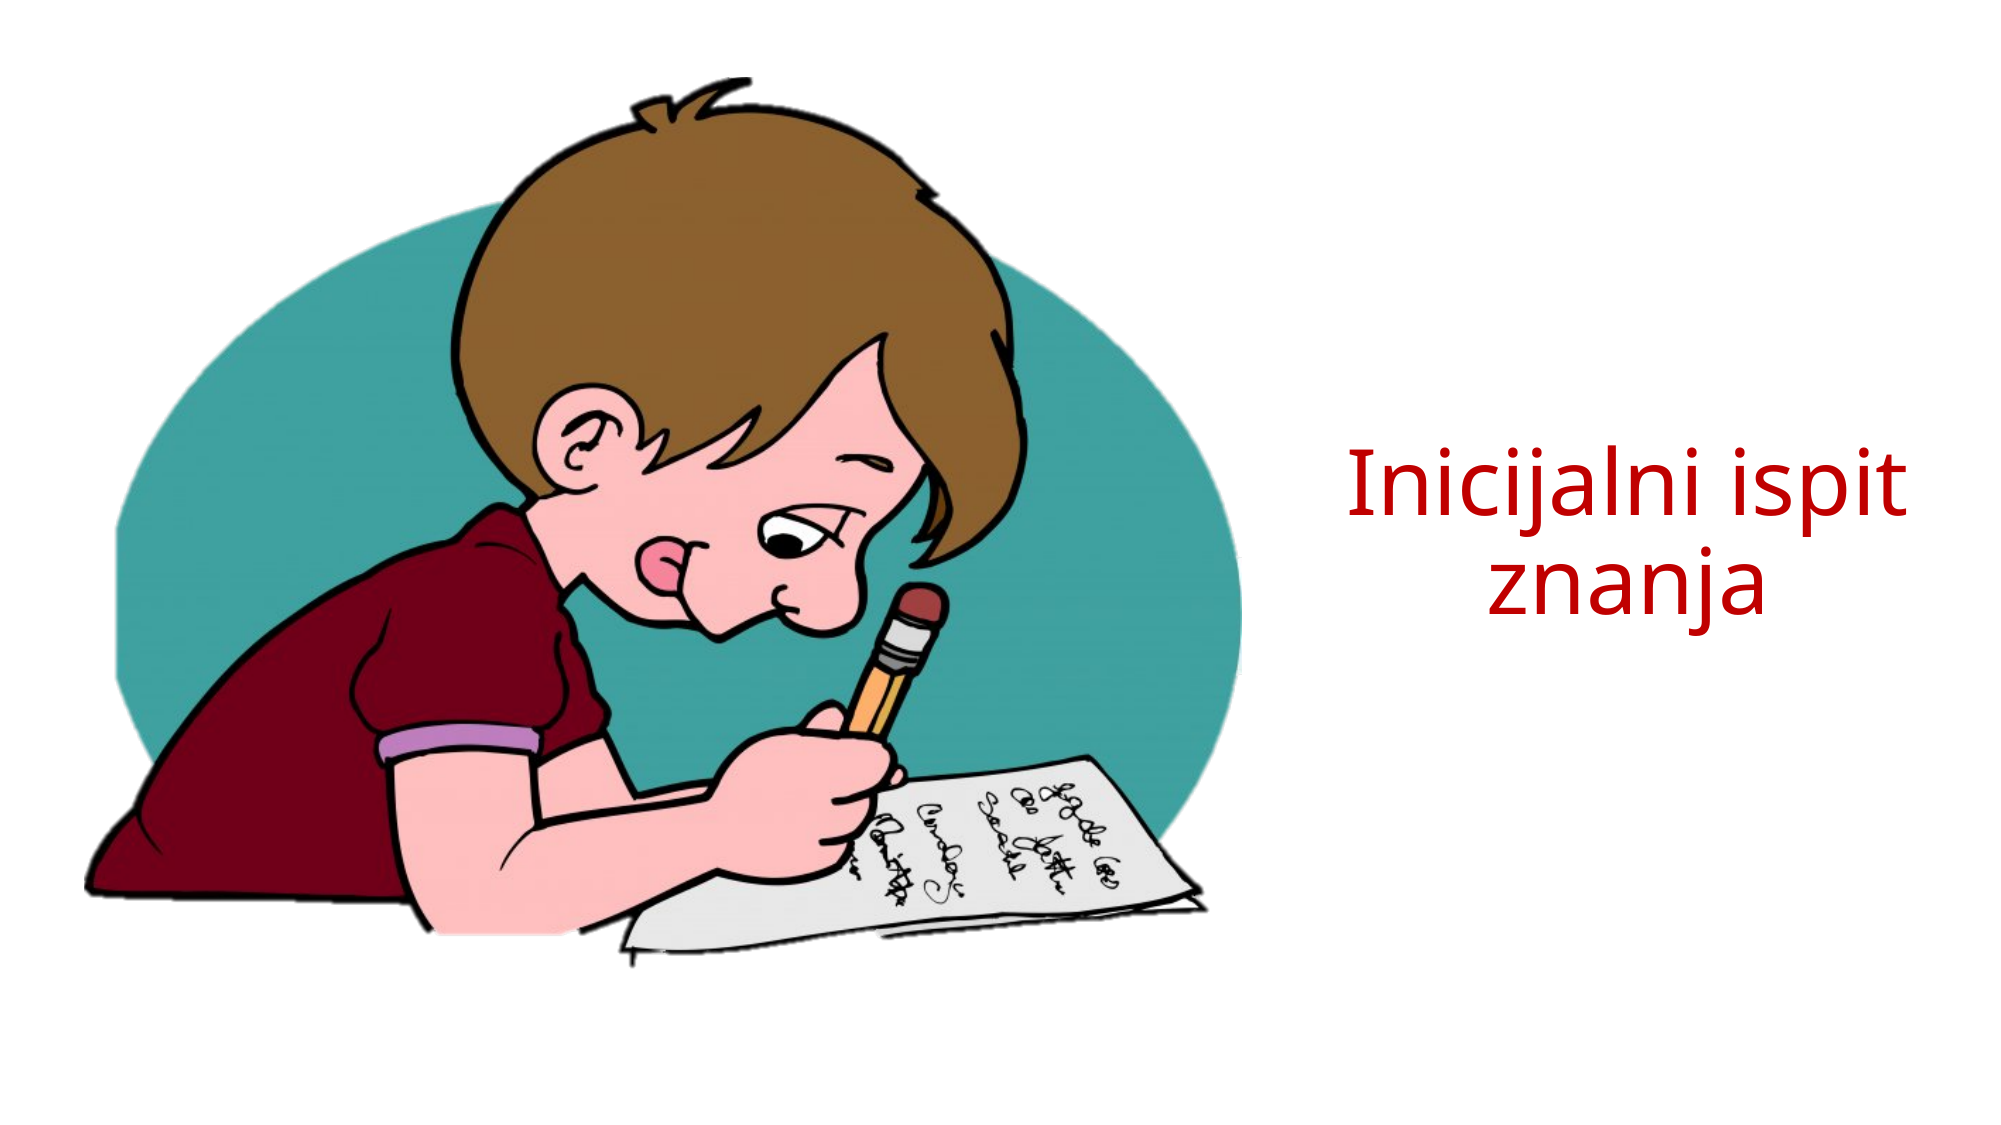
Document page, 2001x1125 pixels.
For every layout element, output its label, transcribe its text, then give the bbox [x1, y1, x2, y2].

picture [84, 77, 1242, 994]
title Inicijalni ispit znanja [1272, 416, 1984, 655]
